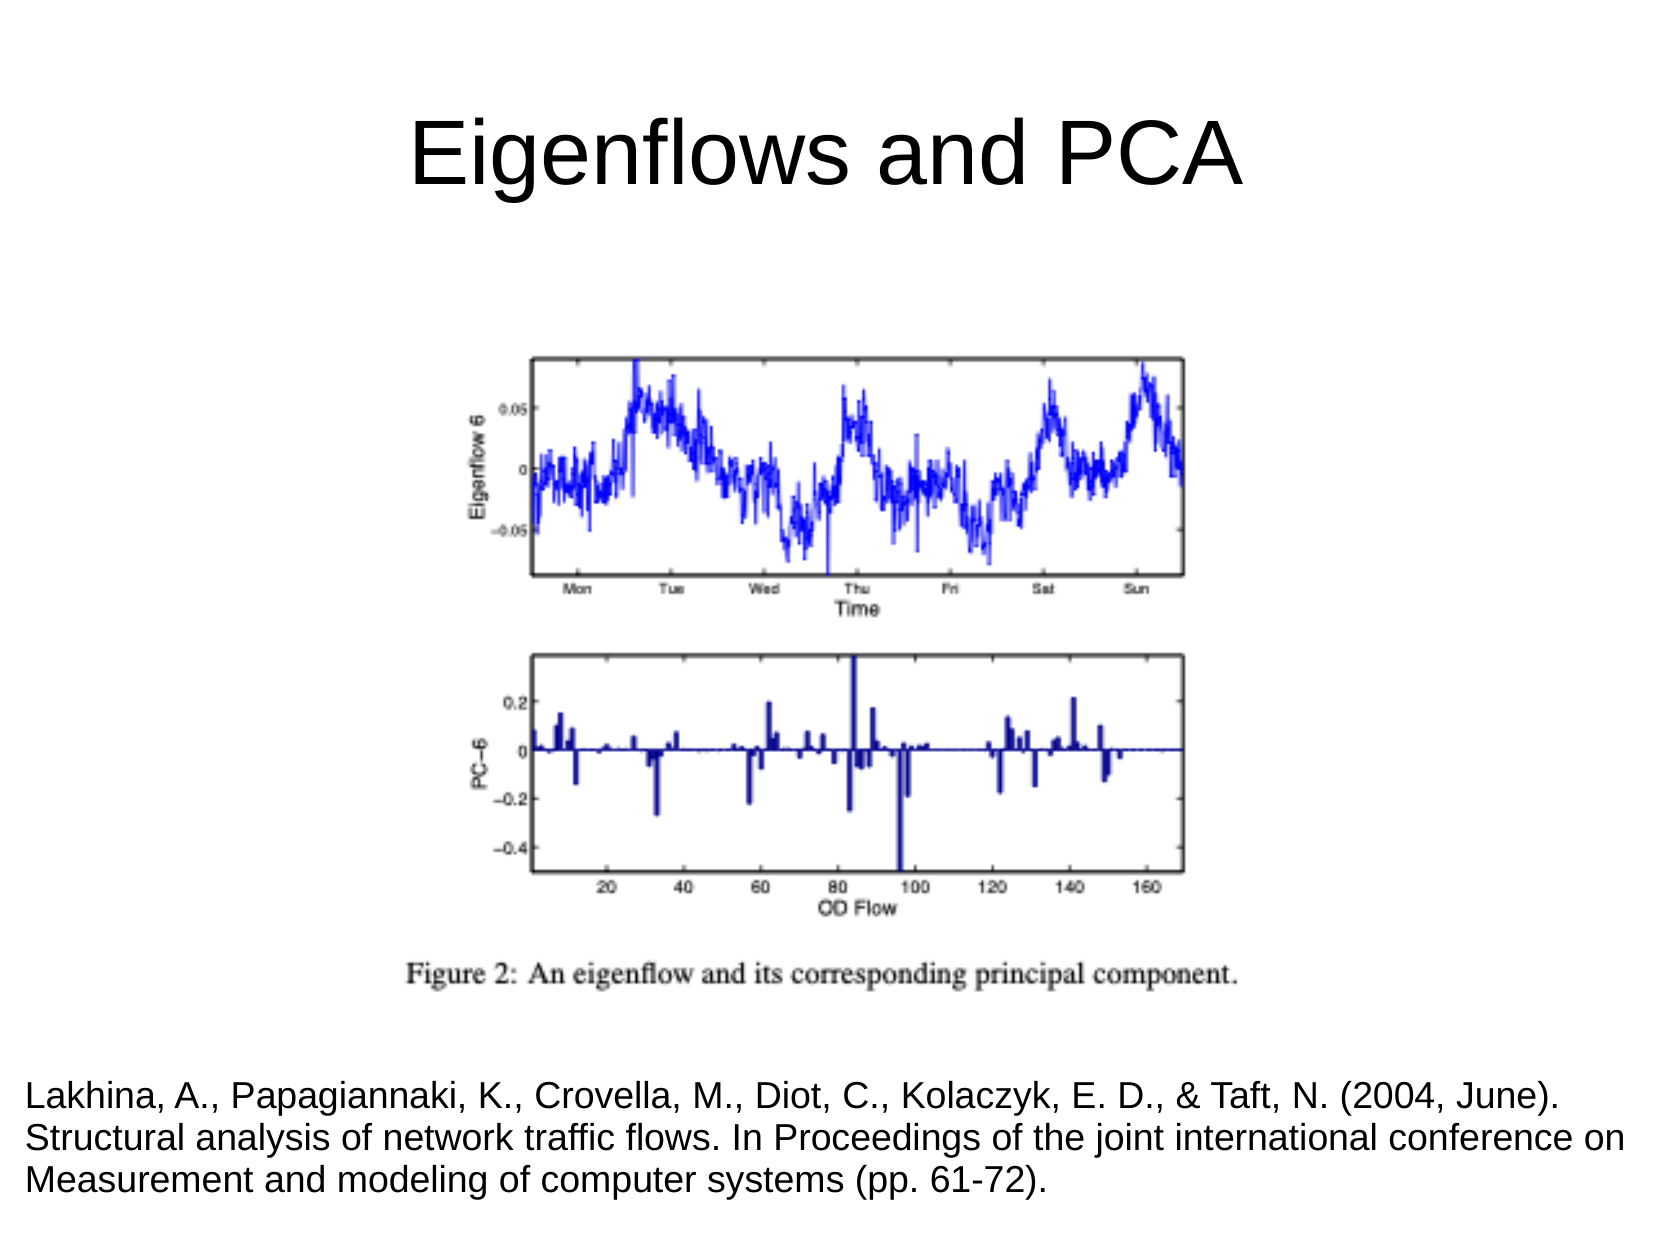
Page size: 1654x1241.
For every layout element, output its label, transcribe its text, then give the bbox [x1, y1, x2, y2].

text_box Lakhina, A., Papagiannaki, K., Crovella, M., Diot, C., Kolaczyk, E. D., & Taft, N. (2004, June). Structural analysis of network traffic flows. In Proceedings of the joint international conference on Measurement and modeling of computer systems (pp. 61-72). [10, 1067, 1645, 1213]
picture [352, 290, 1302, 1010]
title Eigenflows and PCA [82, 49, 1571, 257]
